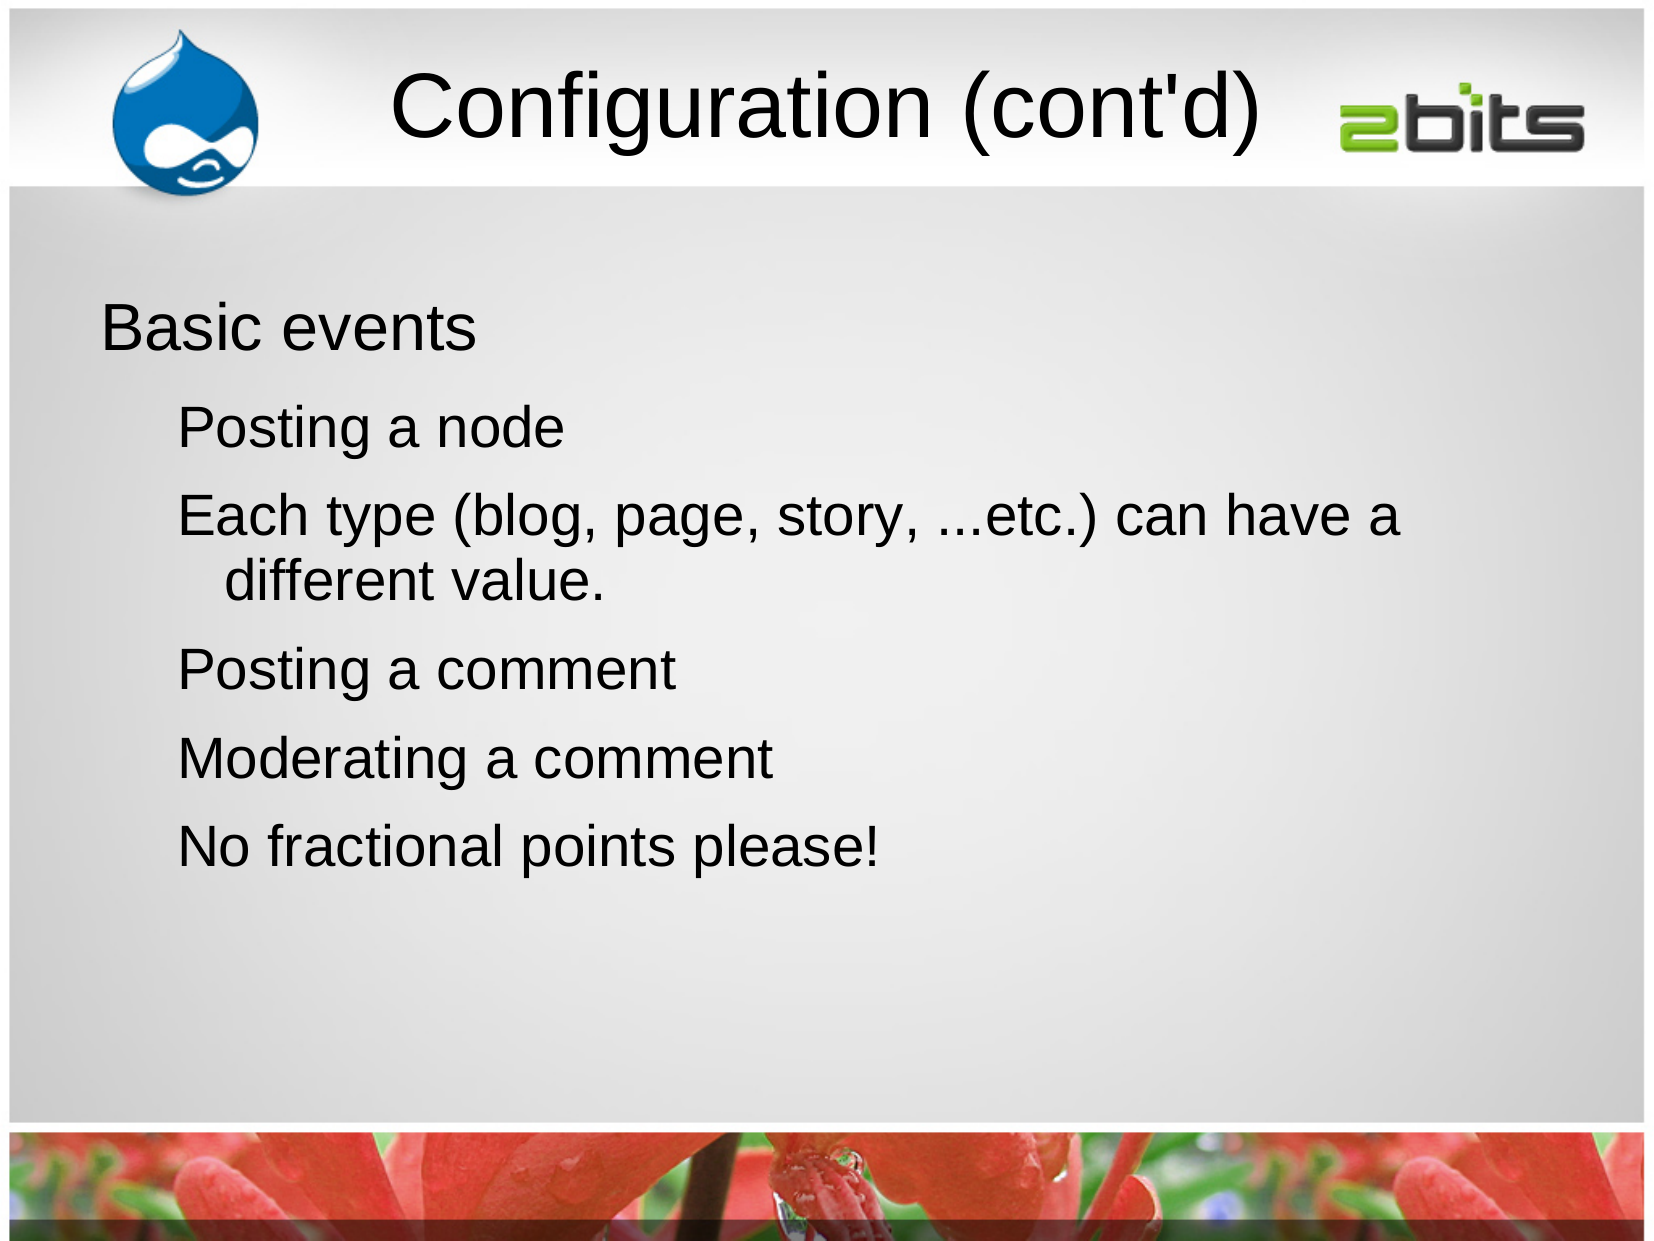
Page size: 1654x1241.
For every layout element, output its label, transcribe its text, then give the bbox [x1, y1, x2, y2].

list Basic events Posting a node Each type (blog, page, story, ...etc.) can have a different value. Posting a comment Moderating a comment No fractional points please! [82, 290, 1571, 1094]
title Configuration (cont'd) [82, 9, 1571, 202]
picture [0, 0, 1654, 1241]
